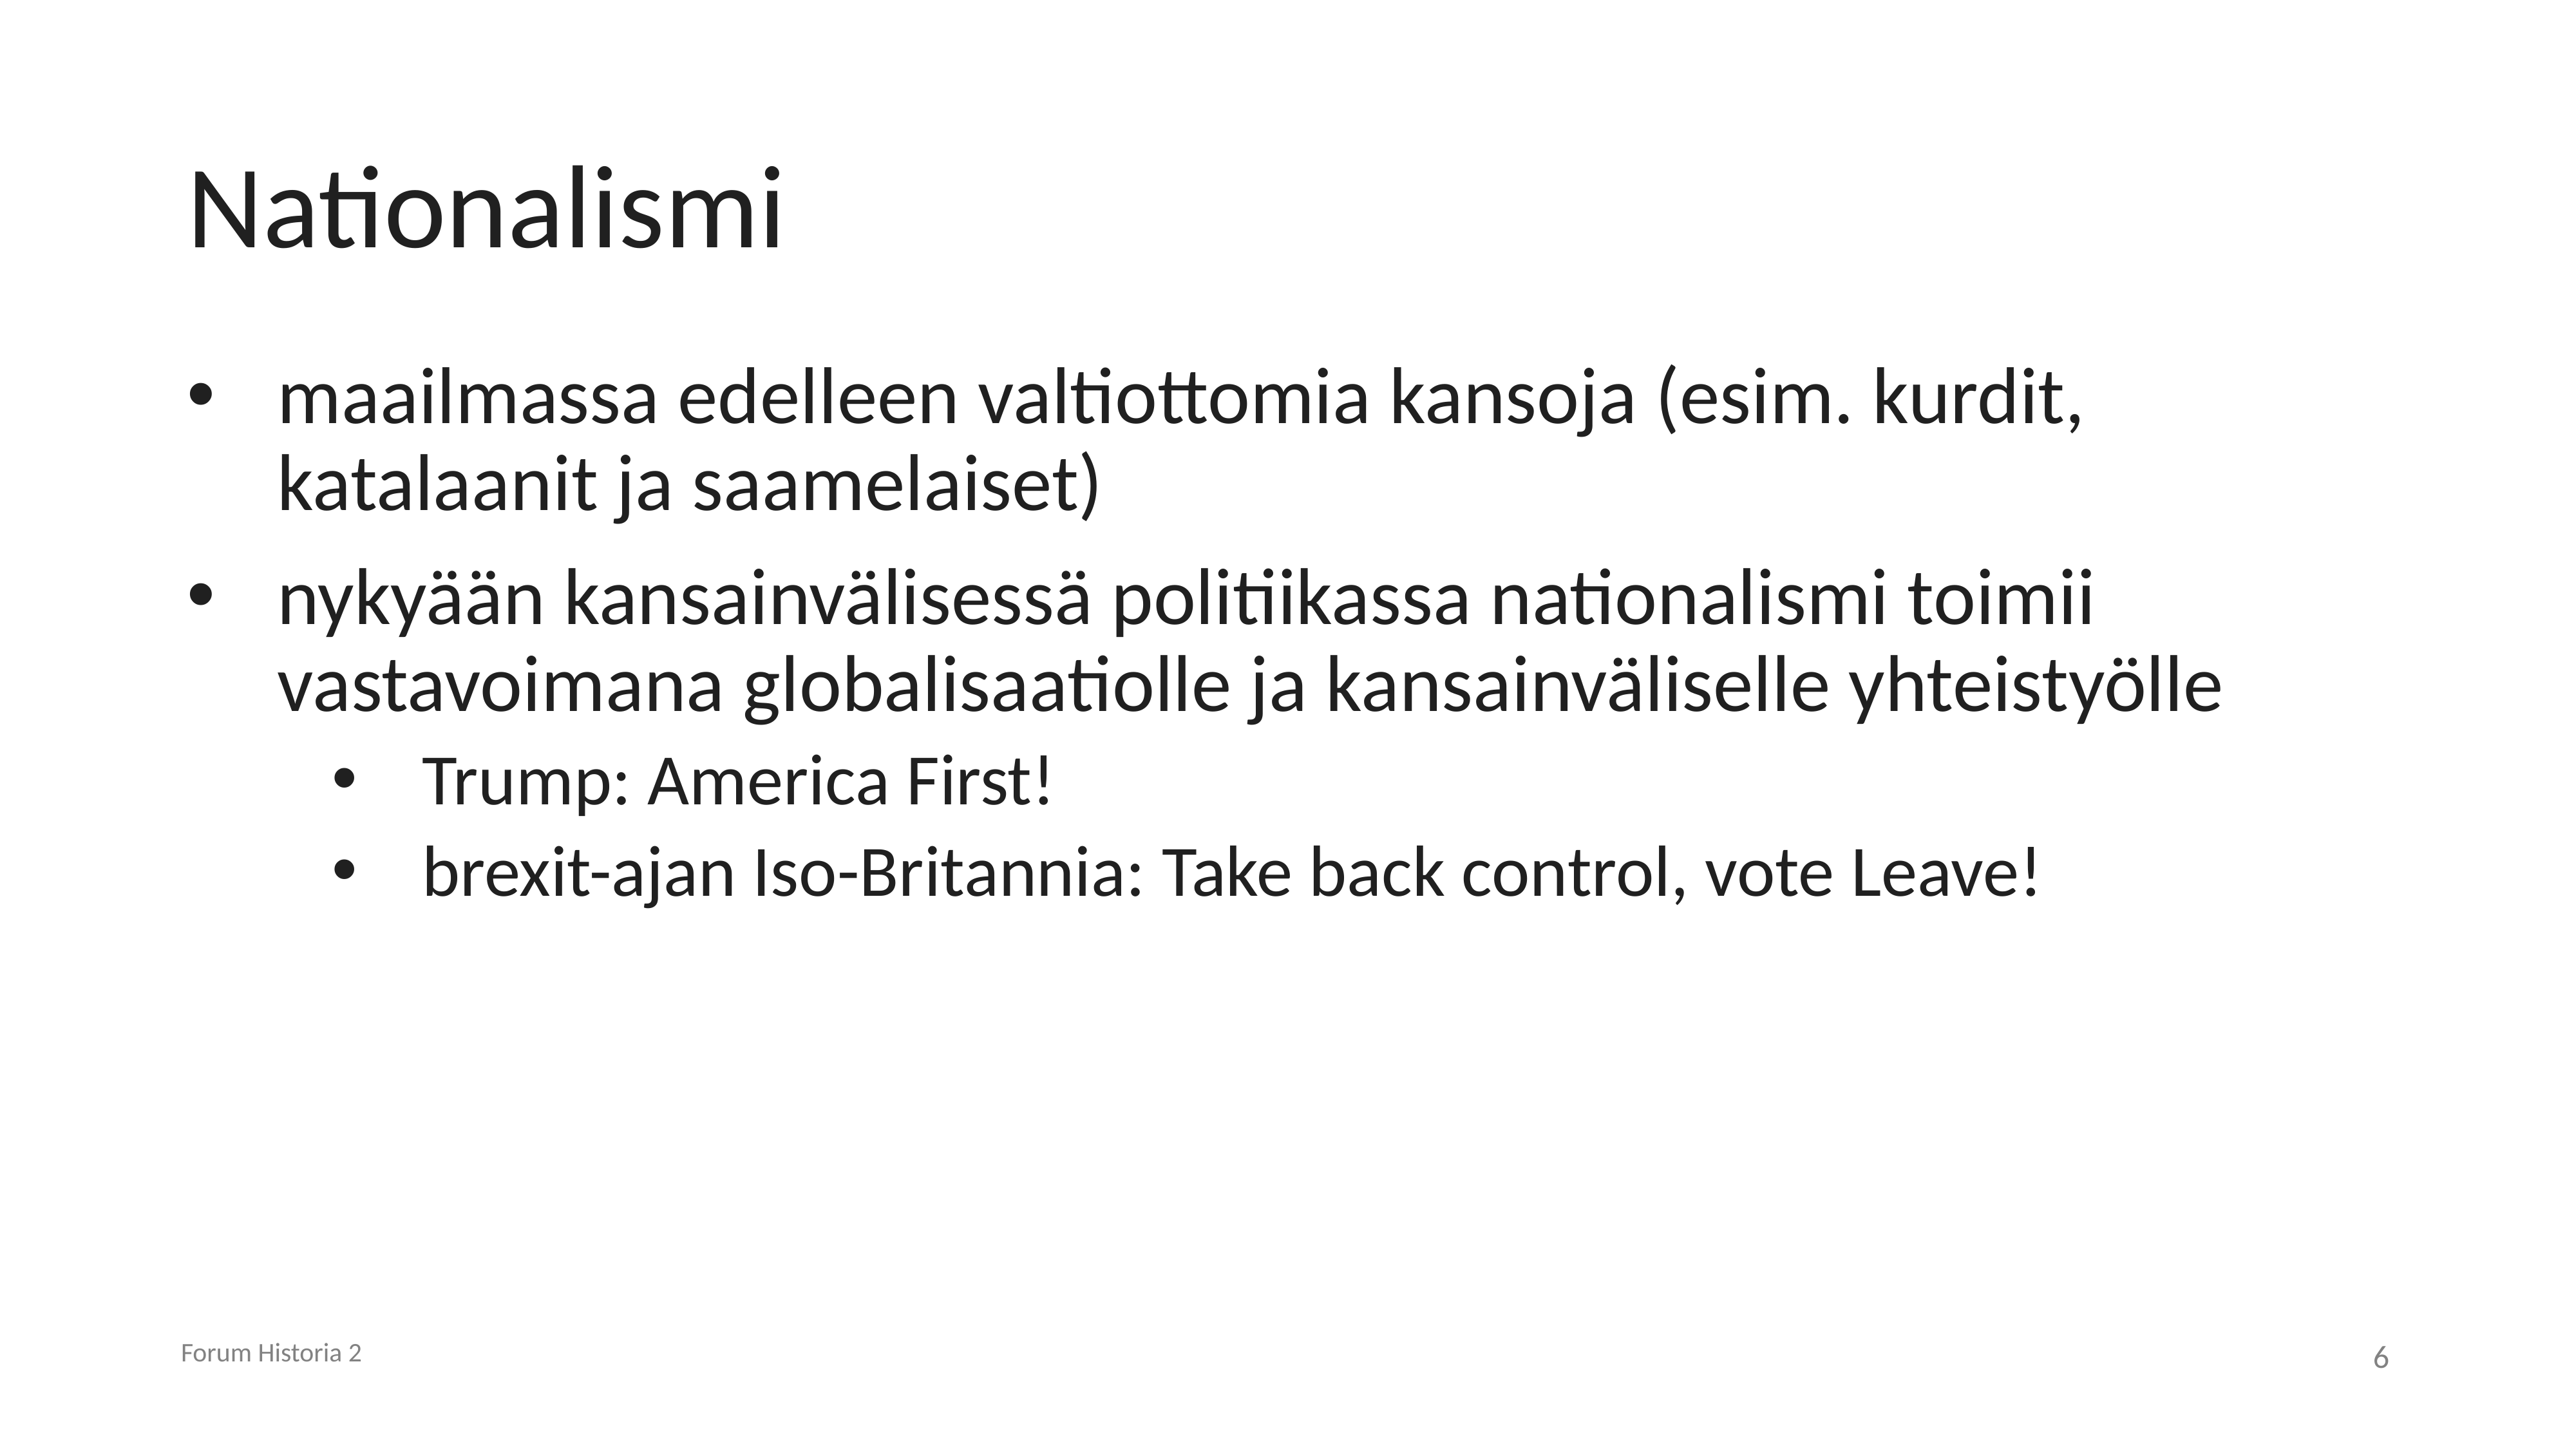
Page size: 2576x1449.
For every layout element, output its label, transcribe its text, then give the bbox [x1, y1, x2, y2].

footer Forum Historia 2 [171, 1294, 1041, 1372]
title Nationalismi [177, 69, 2399, 350]
slide_number <numero> [1819, 1302, 2399, 1380]
list maailmassa edelleen valtiottomia kansoja (esim. kurdit, katalaanit ja saamelaiset) nykyään kansainvälisessä politiikassa nationalismi toimii vastavoimana globalisaatiolle ja kansainväliselle yhteistyölle Trump: America First! brexit-ajan Iso-Britannia: Take back control, vote Leave! [177, 350, 2399, 1295]
